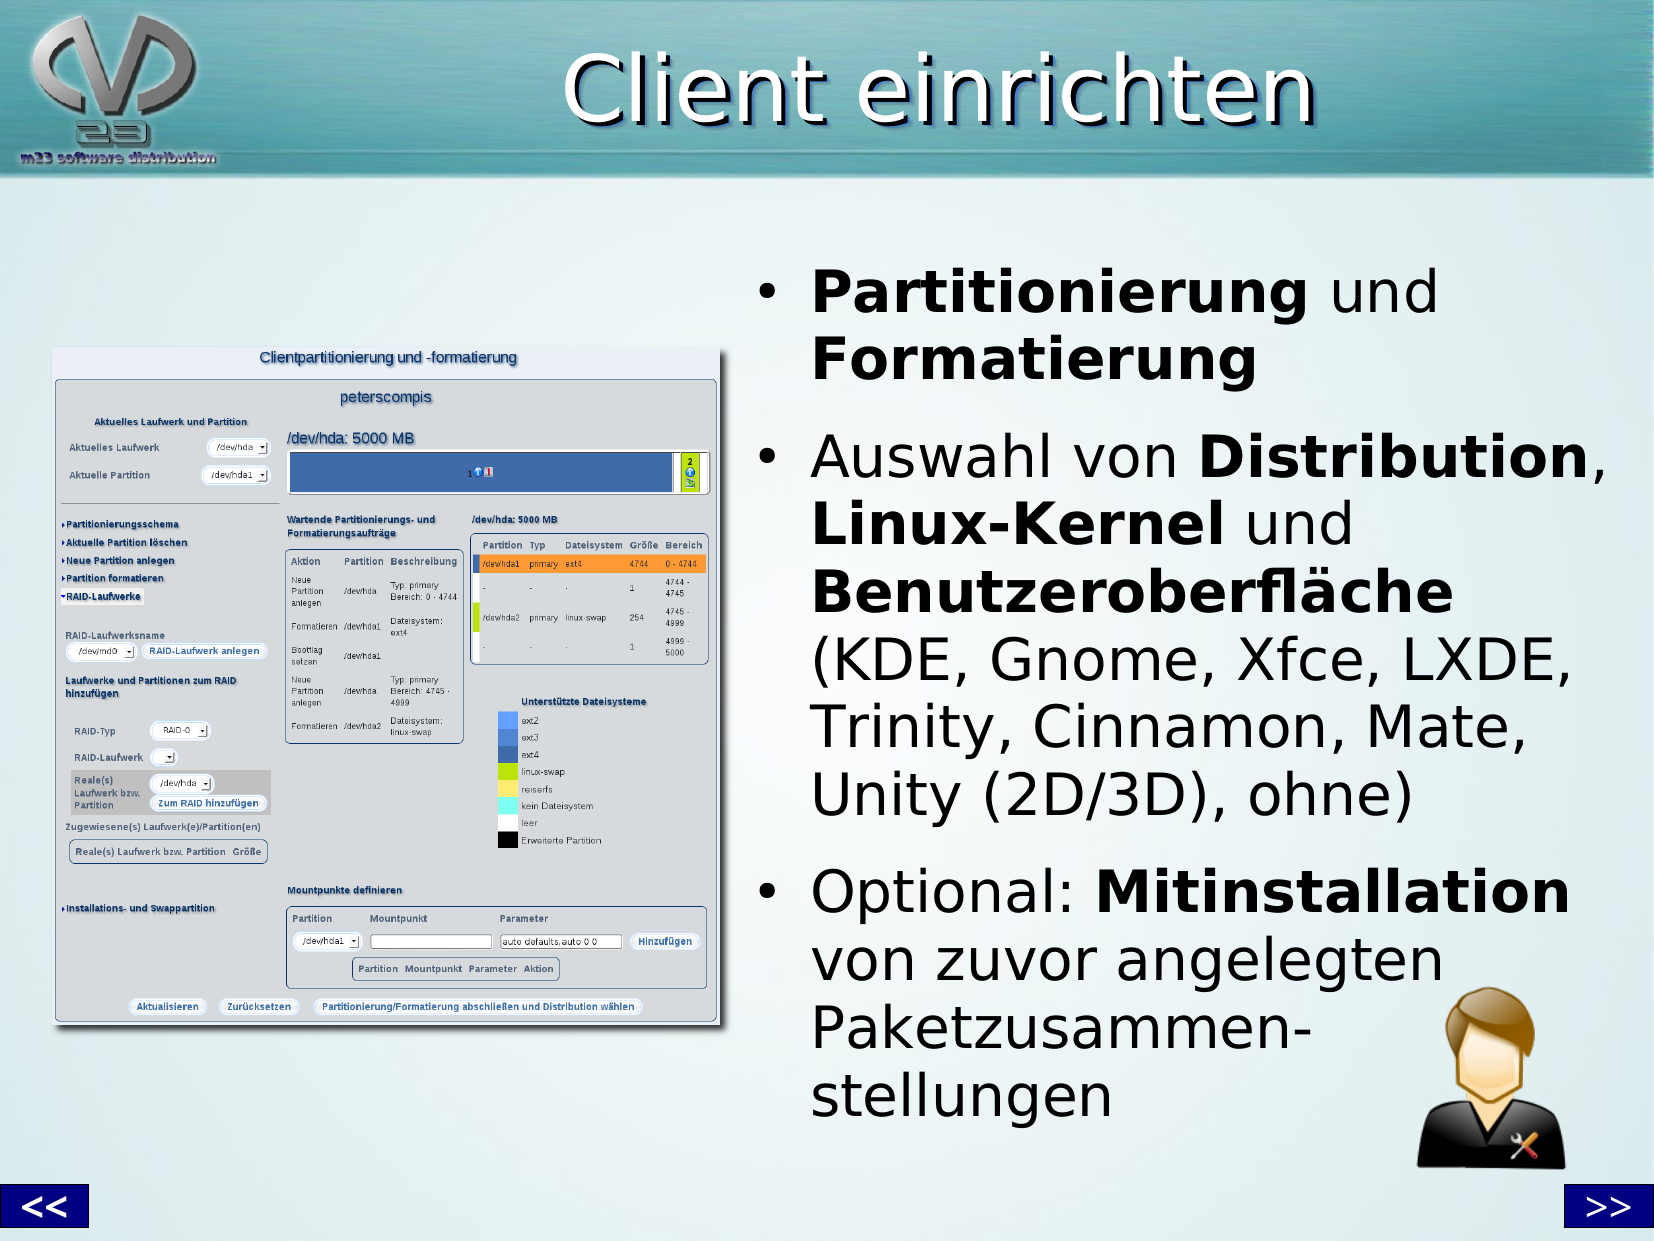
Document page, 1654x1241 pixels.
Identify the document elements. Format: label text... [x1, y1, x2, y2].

picture [0, 0, 1654, 1241]
list Partitionierung und Formatierung Auswahl von Distribution, Linux-Kernel und Benutzeroberfläche (KDE, Gnome, Xfce, LXDE, Trinity, Cinnamon, Mate, Unity (2D/3D), ohne) Optional: Mitinstallation von zuvor angelegten Paketzusammen- stellungen [739, 258, 1621, 1130]
title Client einrichten [224, 2, 1654, 178]
